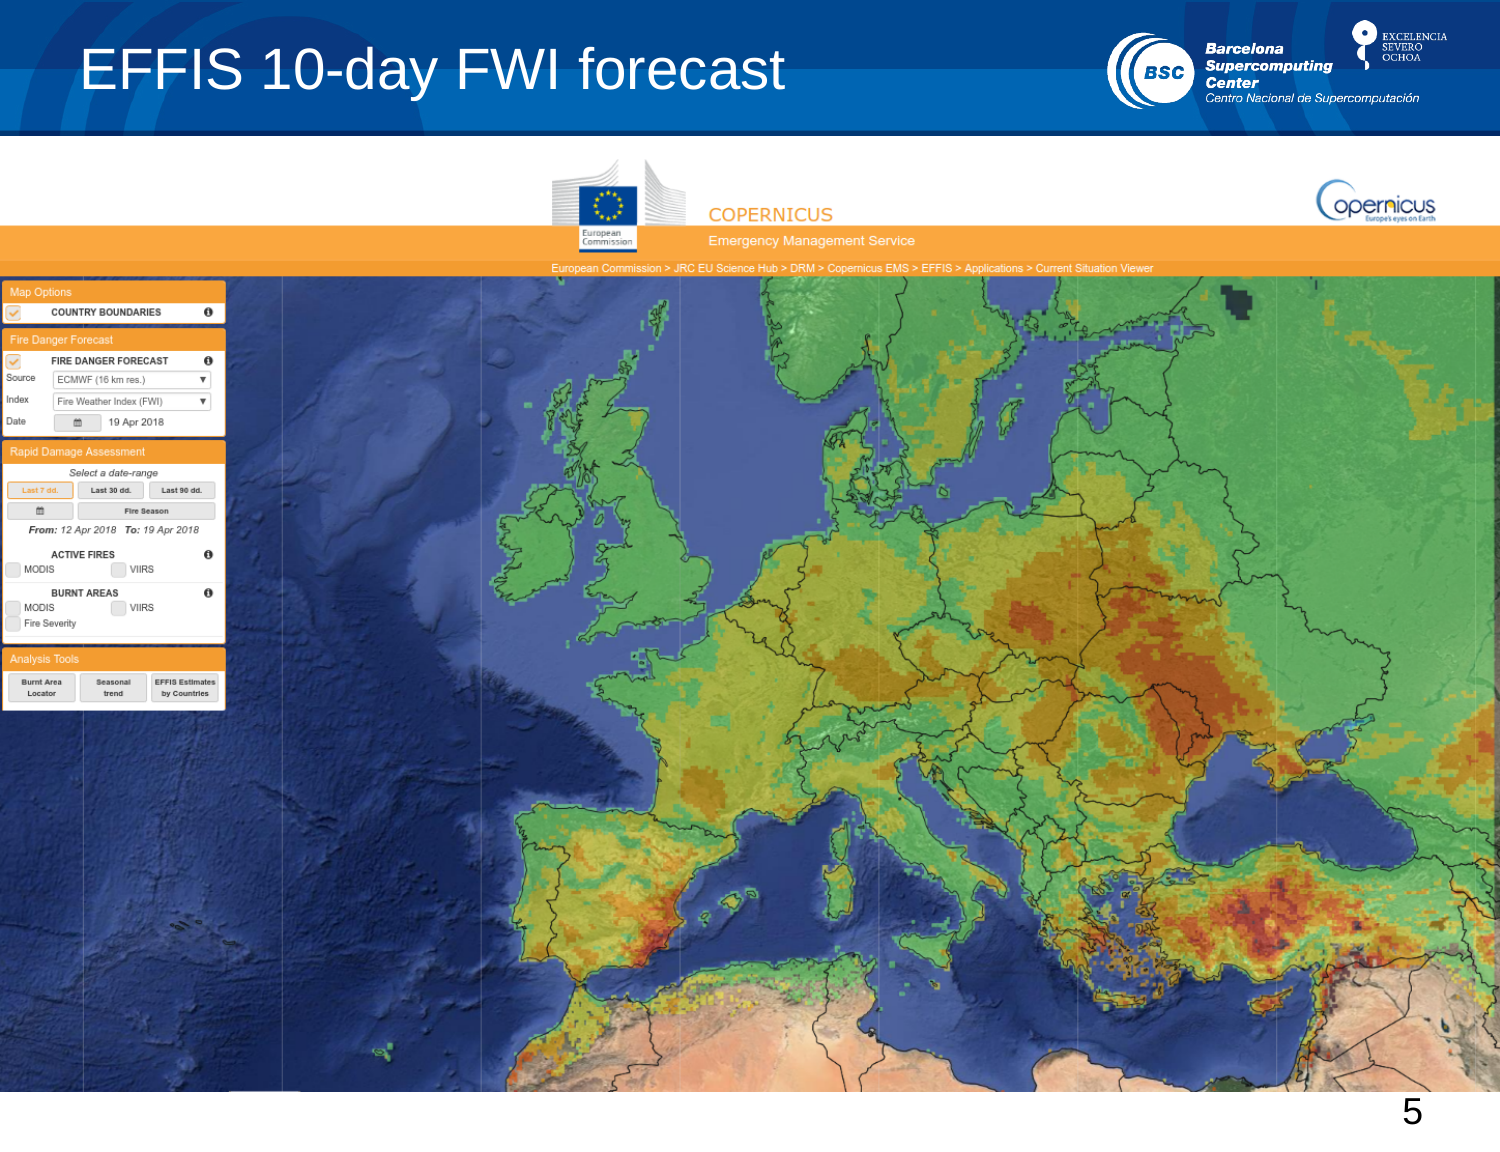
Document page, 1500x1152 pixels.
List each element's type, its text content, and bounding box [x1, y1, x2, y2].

title EFFIS 10-day FWI forecast [65, 23, 1081, 139]
picture [0, 0, 1500, 136]
picture [0, 153, 1500, 1092]
